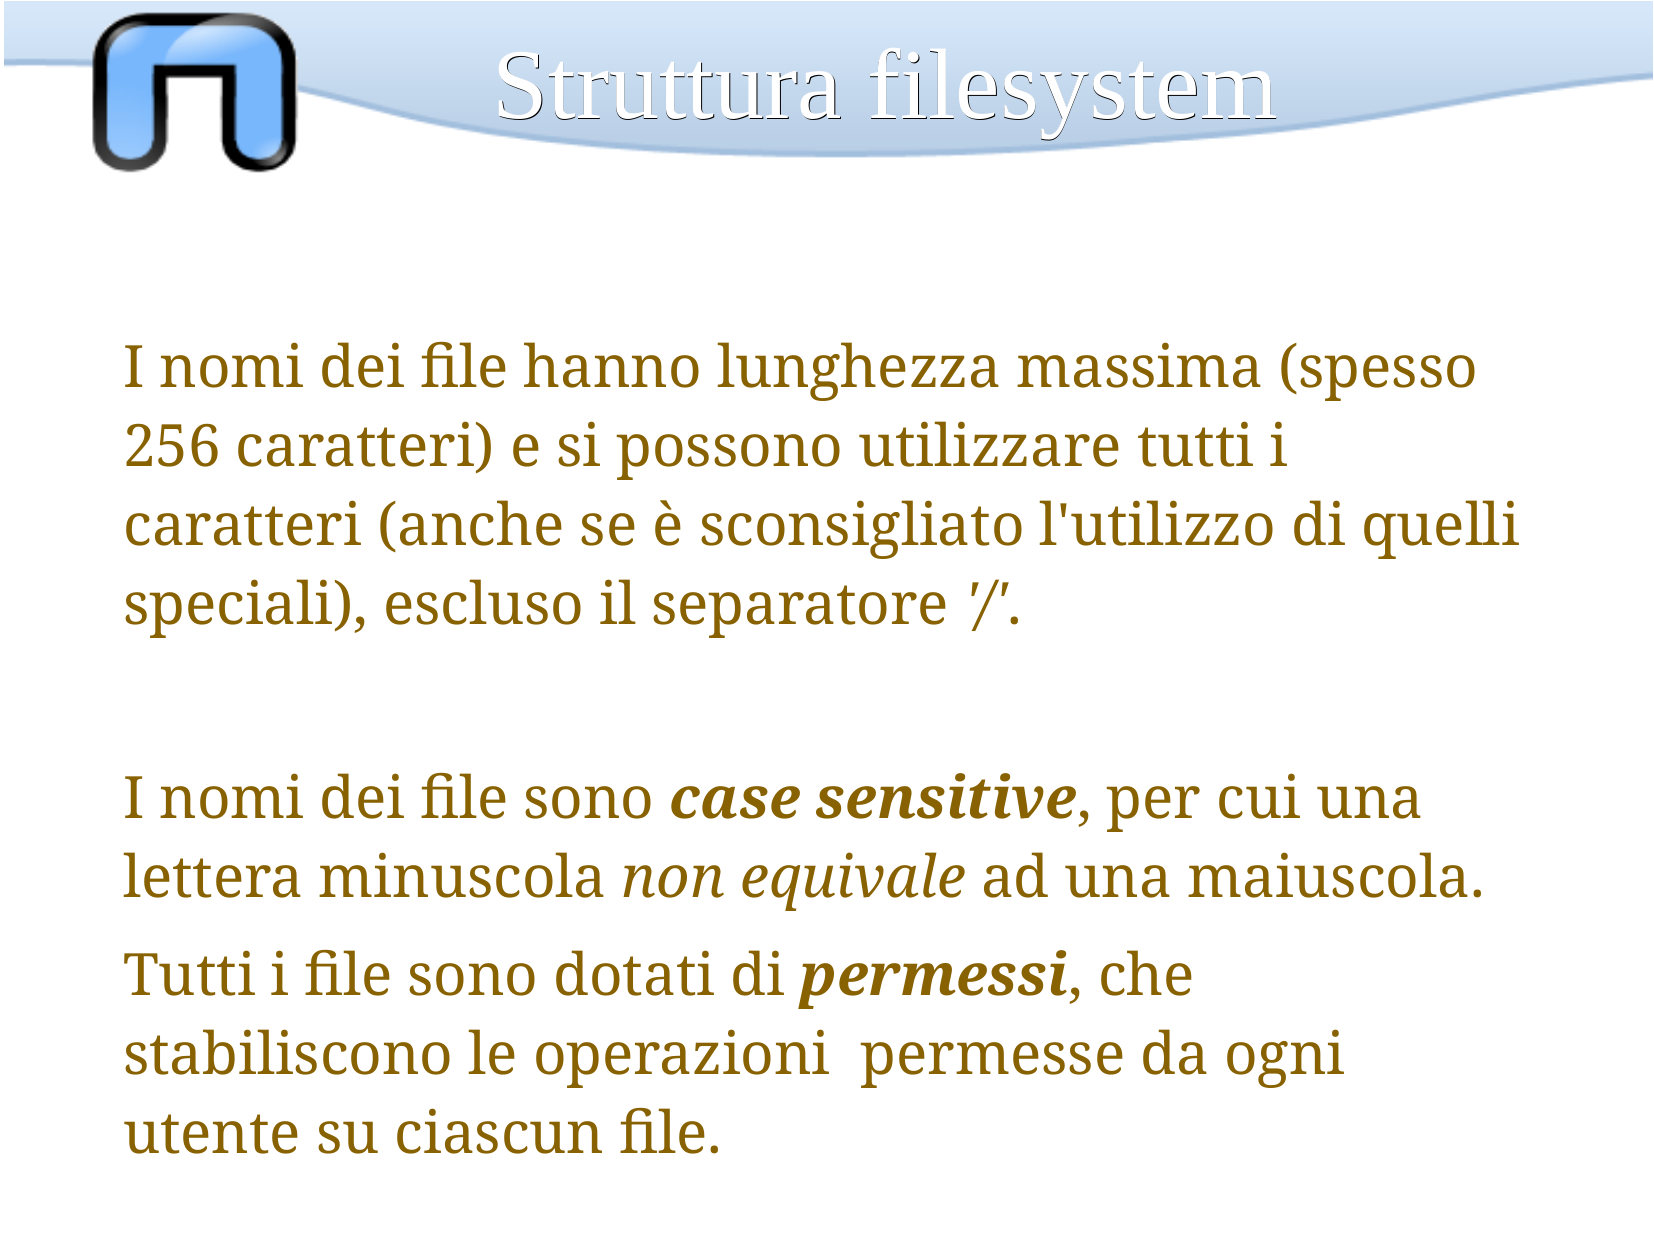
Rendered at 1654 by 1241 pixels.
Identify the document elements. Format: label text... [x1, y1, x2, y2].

list I nomi dei file hanno lunghezza massima (spesso 256 caratteri) e si possono utilizzare tutti i caratteri (anche se è sconsigliato l'utilizzo di quelli speciali), escluso il separatore '/'. I nomi dei file sono case sensitive, per cui una lettera minuscola non equivale ad una maiuscola. Tutti i file sono dotati di permessi, che stabiliscono le operazioni permesse da ogni utente su ciascun file. [123, 324, 1536, 1107]
text_box Struttura filesystem [472, 29, 1300, 266]
picture [0, 0, 1654, 1241]
